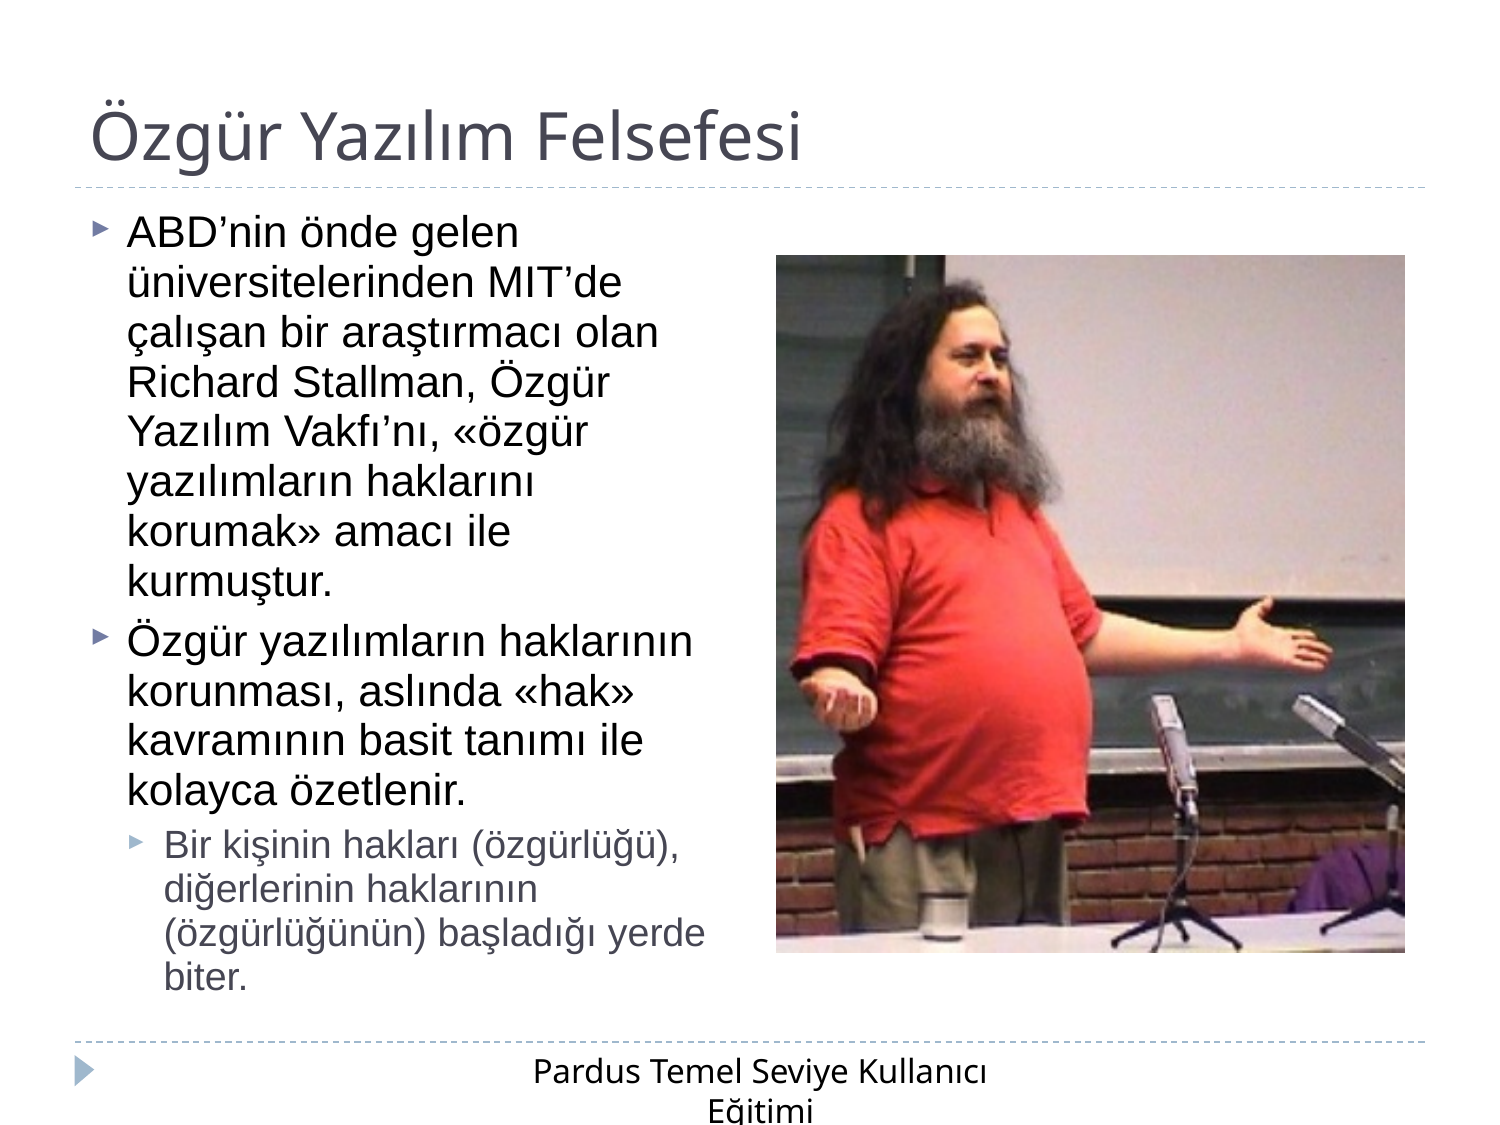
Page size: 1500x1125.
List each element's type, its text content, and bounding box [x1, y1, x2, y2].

picture [776, 255, 1405, 953]
list ABD’nin önde gelen üniversitelerinden MIT’de çalışan bir araştırmacı olan Richard Stallman, Özgür Yazılım Vakfı’nı, «özgür yazılımların haklarını korumak» amacı ile kurmuştur. Özgür yazılımların haklarının korunması, aslında «hak» kavramının basit tanımı ile kolayca özetlenir. Bir kişinin hakları (özgürlüğü), diğerlerinin haklarının (özgürlüğünün) başladığı yerde biter. [75, 200, 738, 1010]
title Özgür Yazılım Felsefesi [75, 37, 1425, 188]
